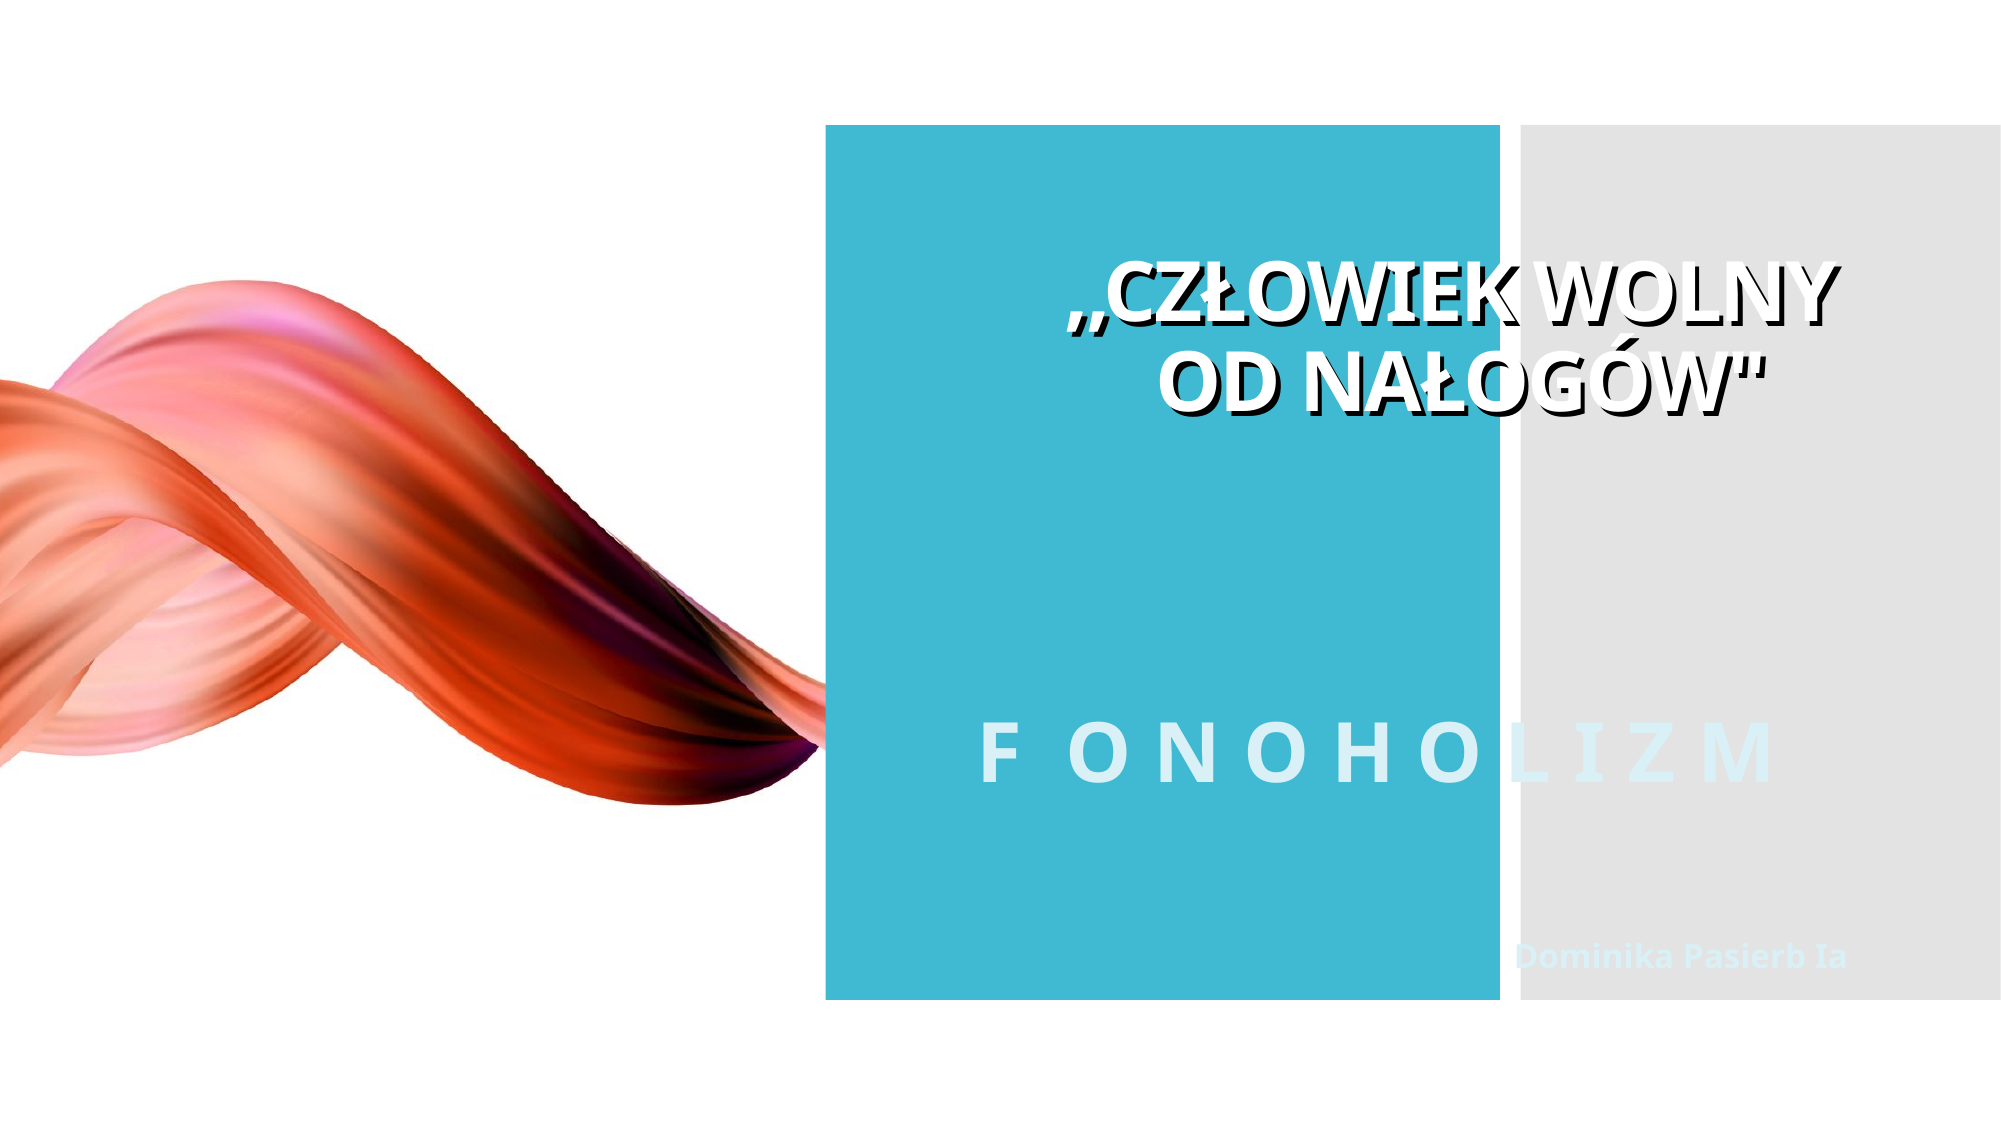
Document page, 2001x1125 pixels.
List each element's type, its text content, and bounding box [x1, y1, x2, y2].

title ,,CZŁOWIEK WOLNY OD NAŁOGÓW" [999, 47, 1924, 438]
subtitle F O N O H O L I Z M Dominika Pasierb Ia [887, 612, 1922, 1040]
picture [0, 0, 826, 1125]
